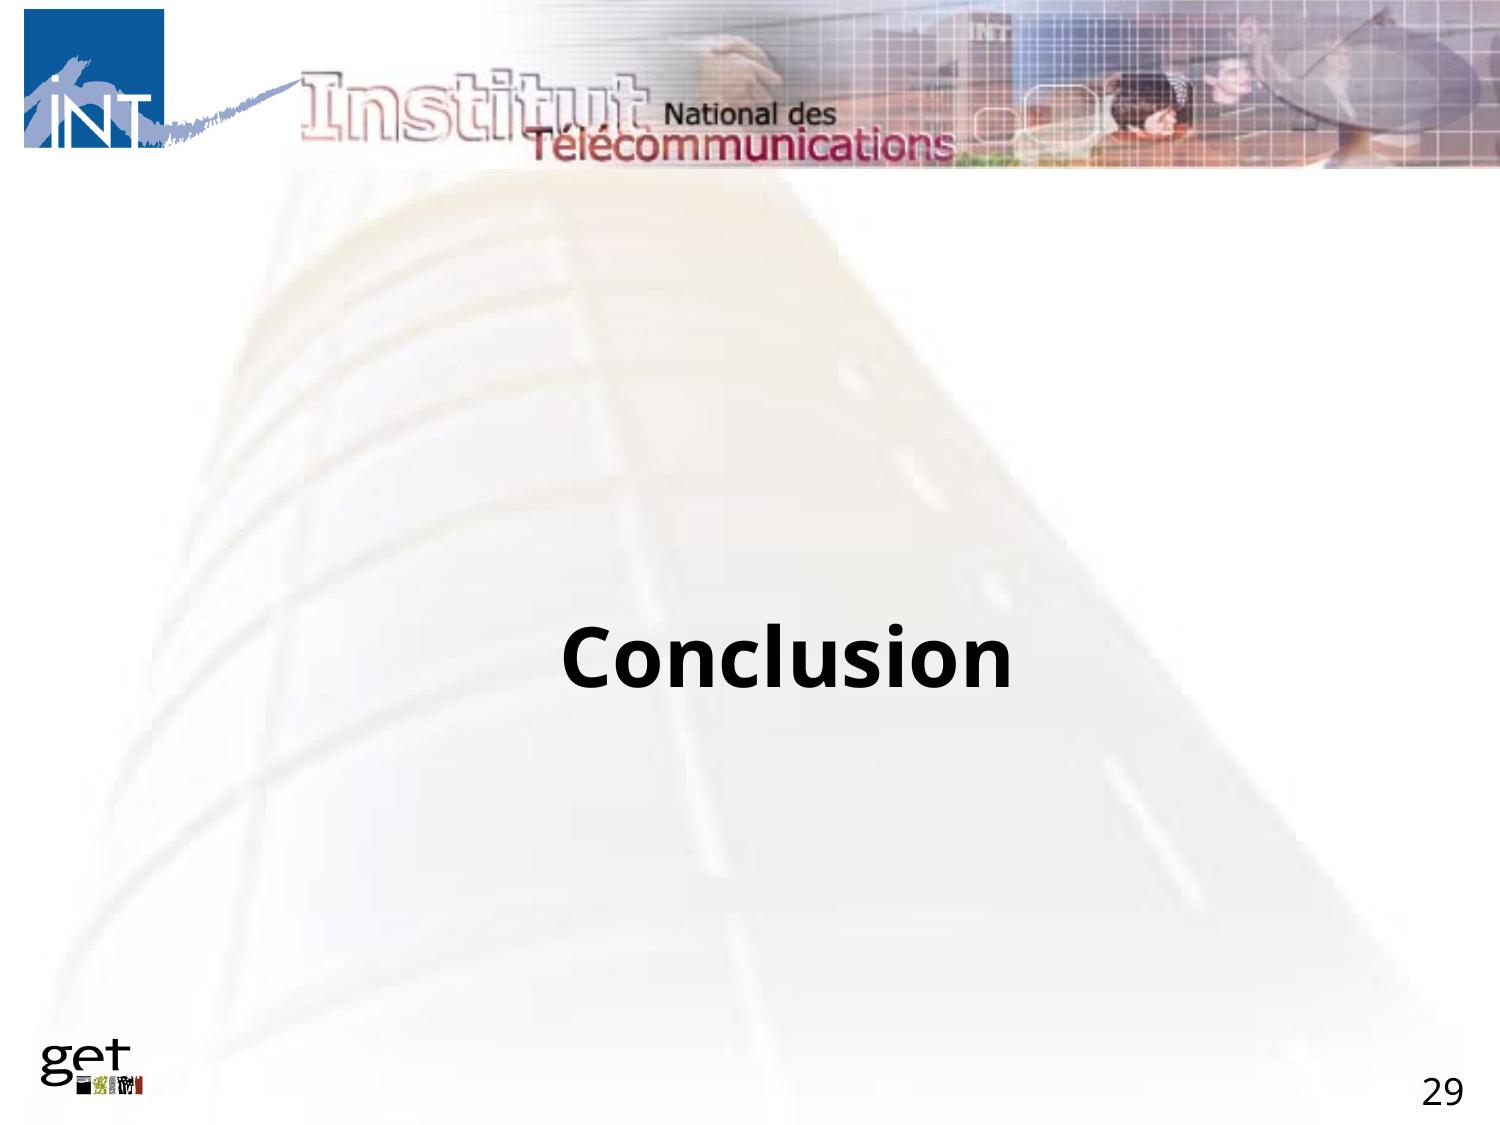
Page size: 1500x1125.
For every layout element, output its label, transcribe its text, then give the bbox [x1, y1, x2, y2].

subtitle Conclusion [75, 299, 1425, 1006]
picture [0, 0, 1500, 1125]
